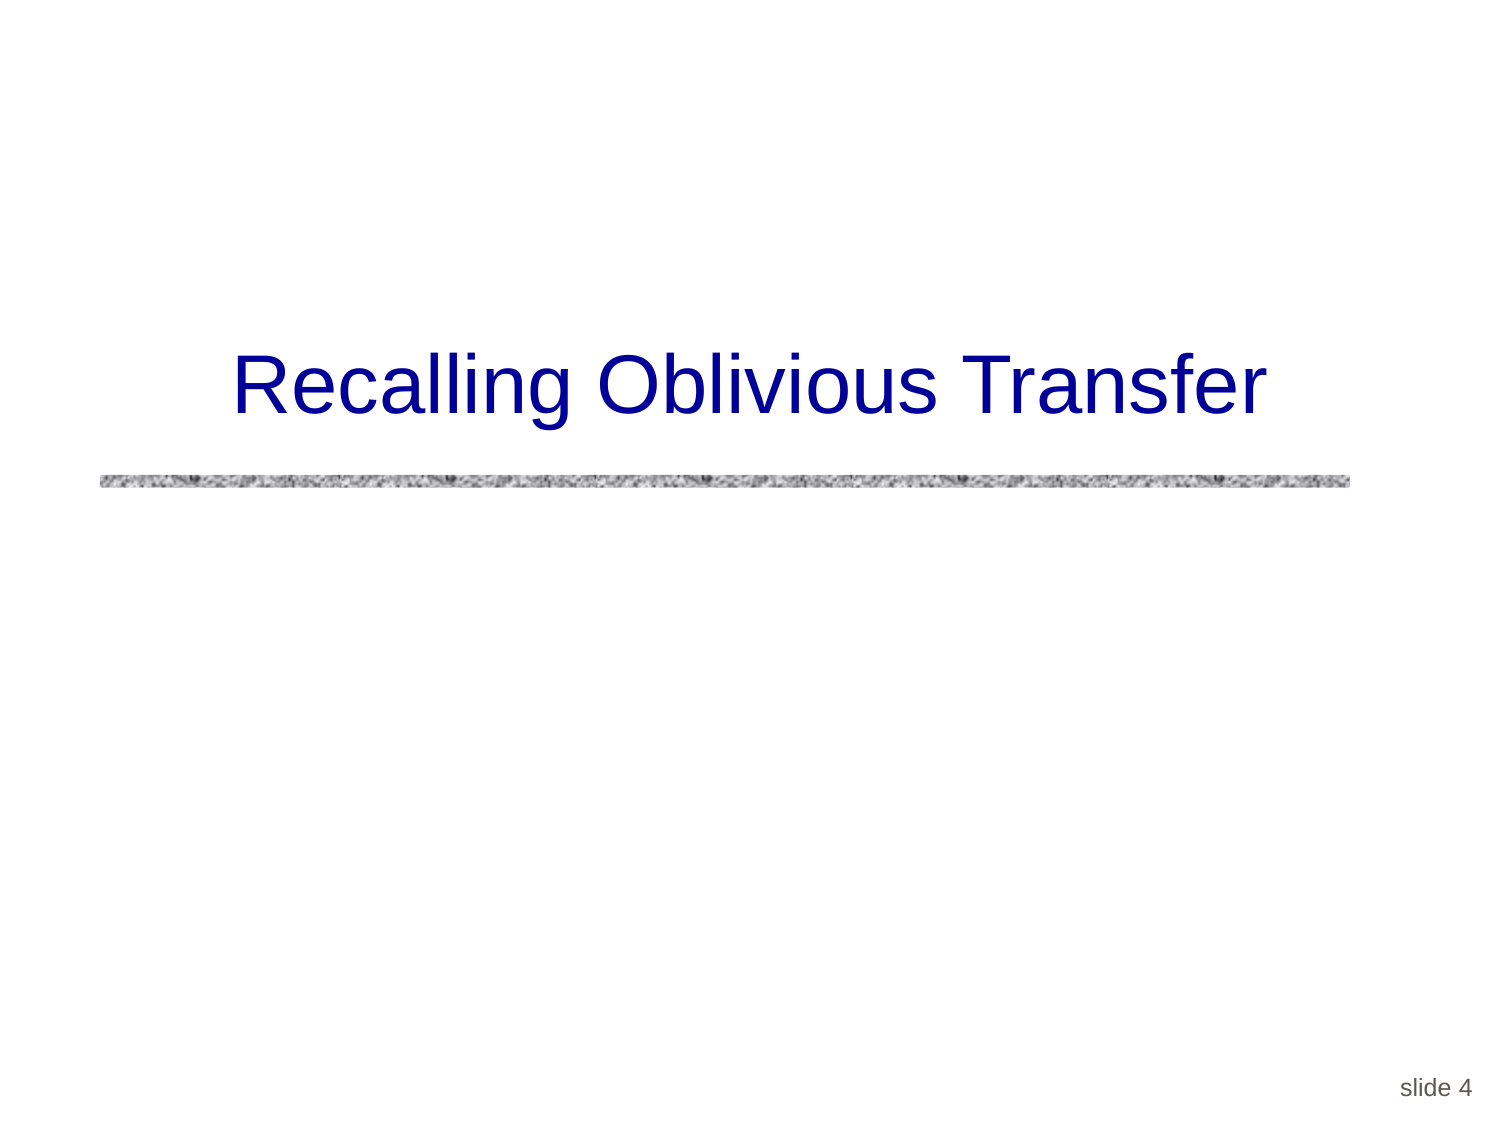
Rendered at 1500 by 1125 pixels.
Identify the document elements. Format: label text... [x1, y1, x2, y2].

text_box slide <number> [1187, 1025, 1488, 1110]
title Recalling Oblivious Transfer [99, 174, 1401, 438]
picture [99, 474, 1351, 488]
